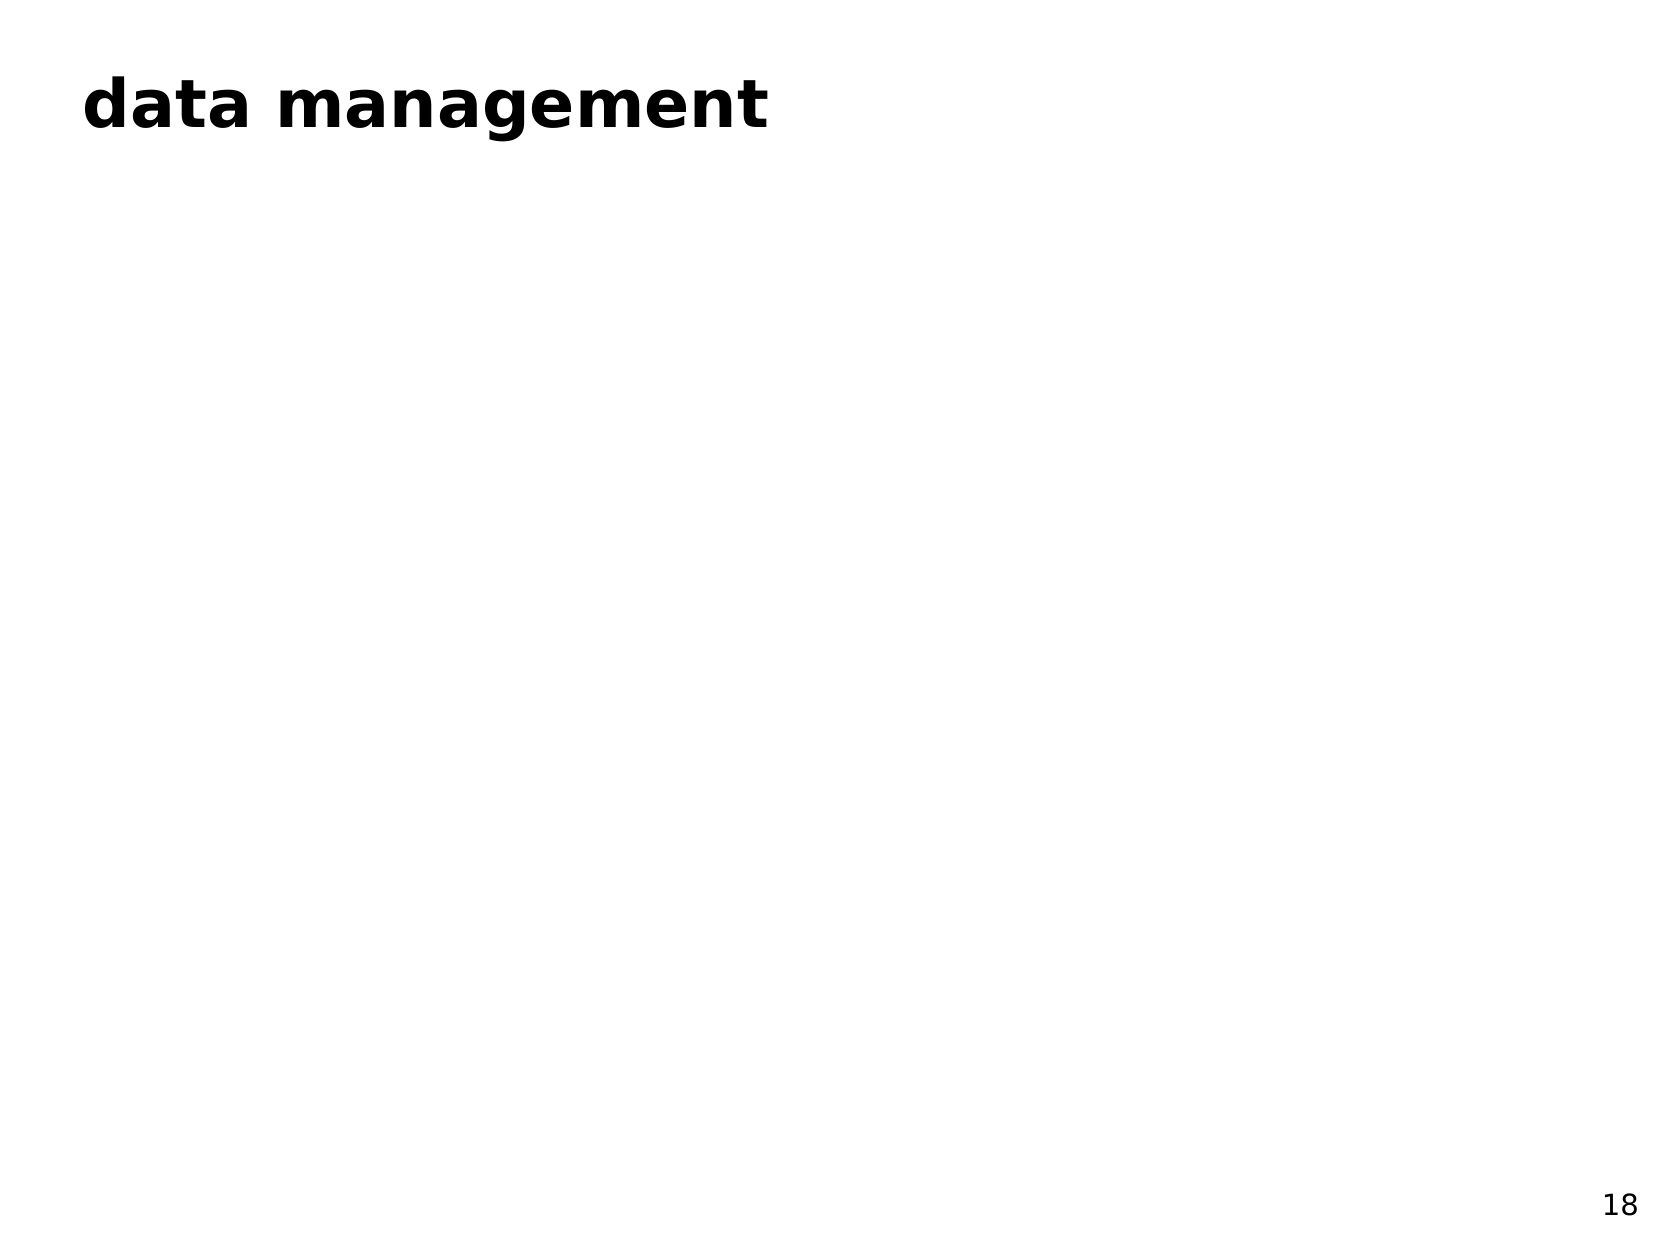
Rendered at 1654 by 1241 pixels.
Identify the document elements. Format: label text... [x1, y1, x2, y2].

list data management [82, 65, 1571, 1062]
